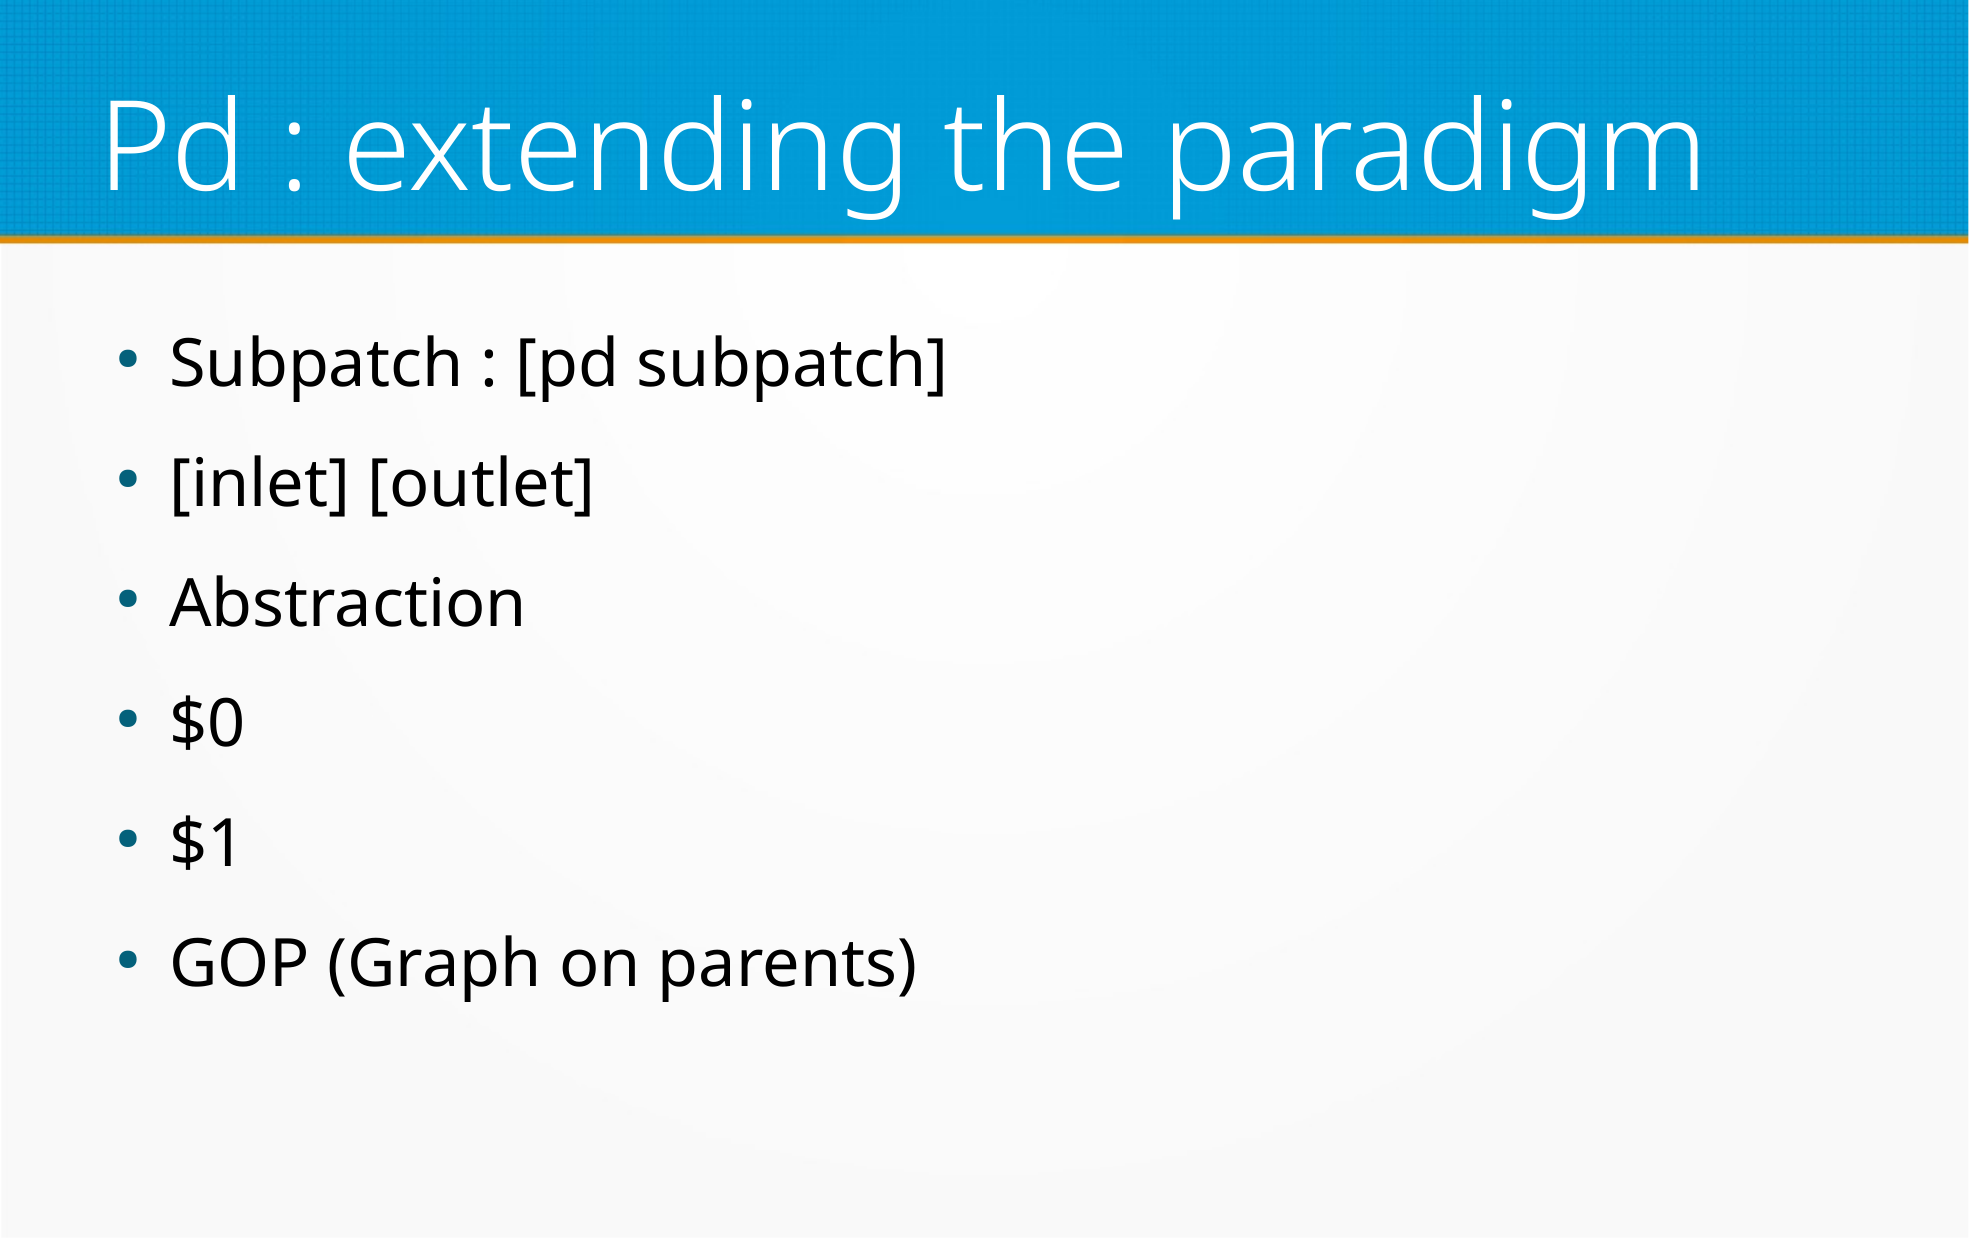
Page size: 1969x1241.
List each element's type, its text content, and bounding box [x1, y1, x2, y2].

list Subpatch : [pd subpatch] [inlet] [outlet] Abstraction $0 $1 GOP (Graph on parents) [98, 315, 1861, 1081]
picture [0, 233, 1969, 1241]
title Pd : extending the paradigm [98, 19, 1870, 227]
